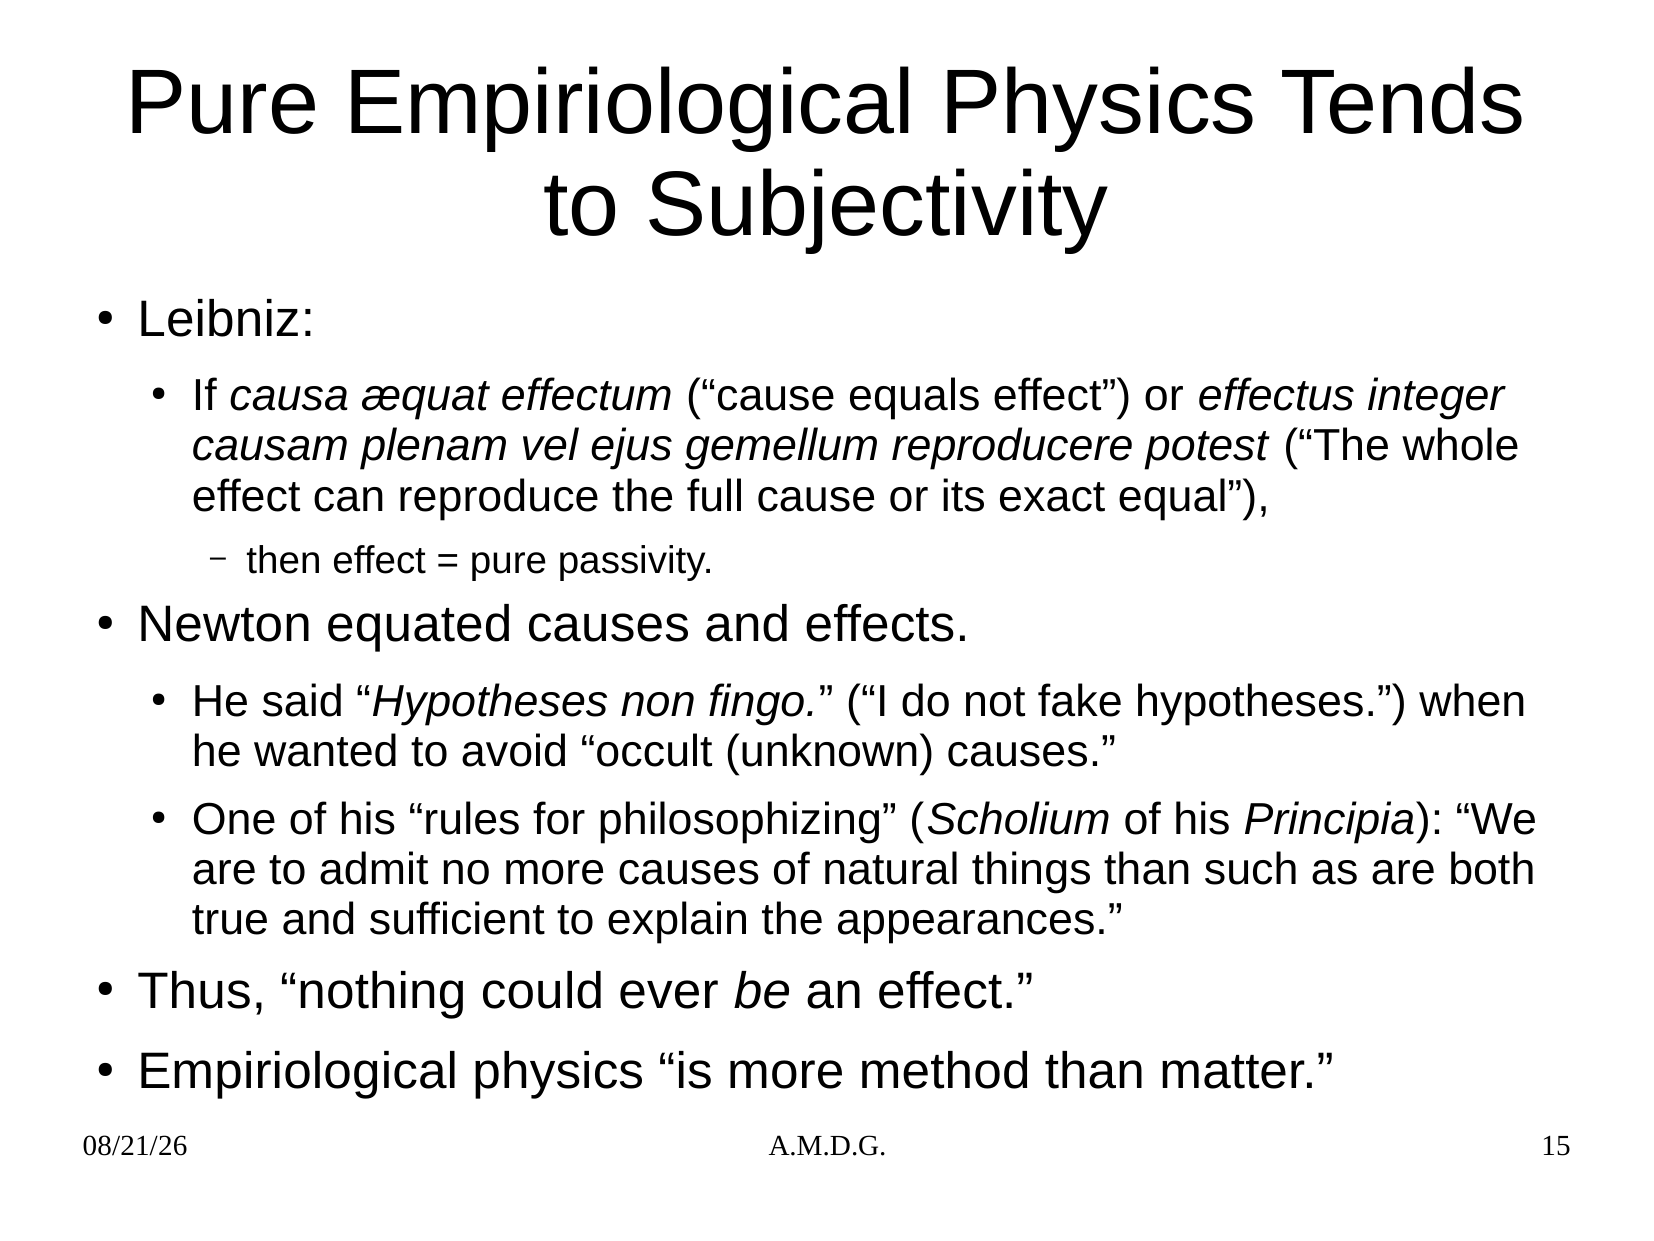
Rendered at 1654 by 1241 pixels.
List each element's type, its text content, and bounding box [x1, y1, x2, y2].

list Leibniz: If causa æquat effectum (“cause equals effect”) or effectus integer causam plenam vel ejus gemellum reproducere potest (“The whole effect can reproduce the full cause or its exact equal”), then effect = pure passivity. Newton equated causes and effects. He said “Hypotheses non fingo.” (“I do not fake hypotheses.”) when he wanted to avoid “occult (unknown) causes.” One of his “rules for philosophizing” (Scholium of his Principia): “We are to admit no more causes of natural things than such as are both true and sufficient to explain the appearances.” Thus, “nothing could ever be an effect.” Empiriological physics “is more method than matter.” [82, 290, 1571, 1109]
title Pure Empiriological Physics Tends to Subjectivity [82, 49, 1571, 257]
